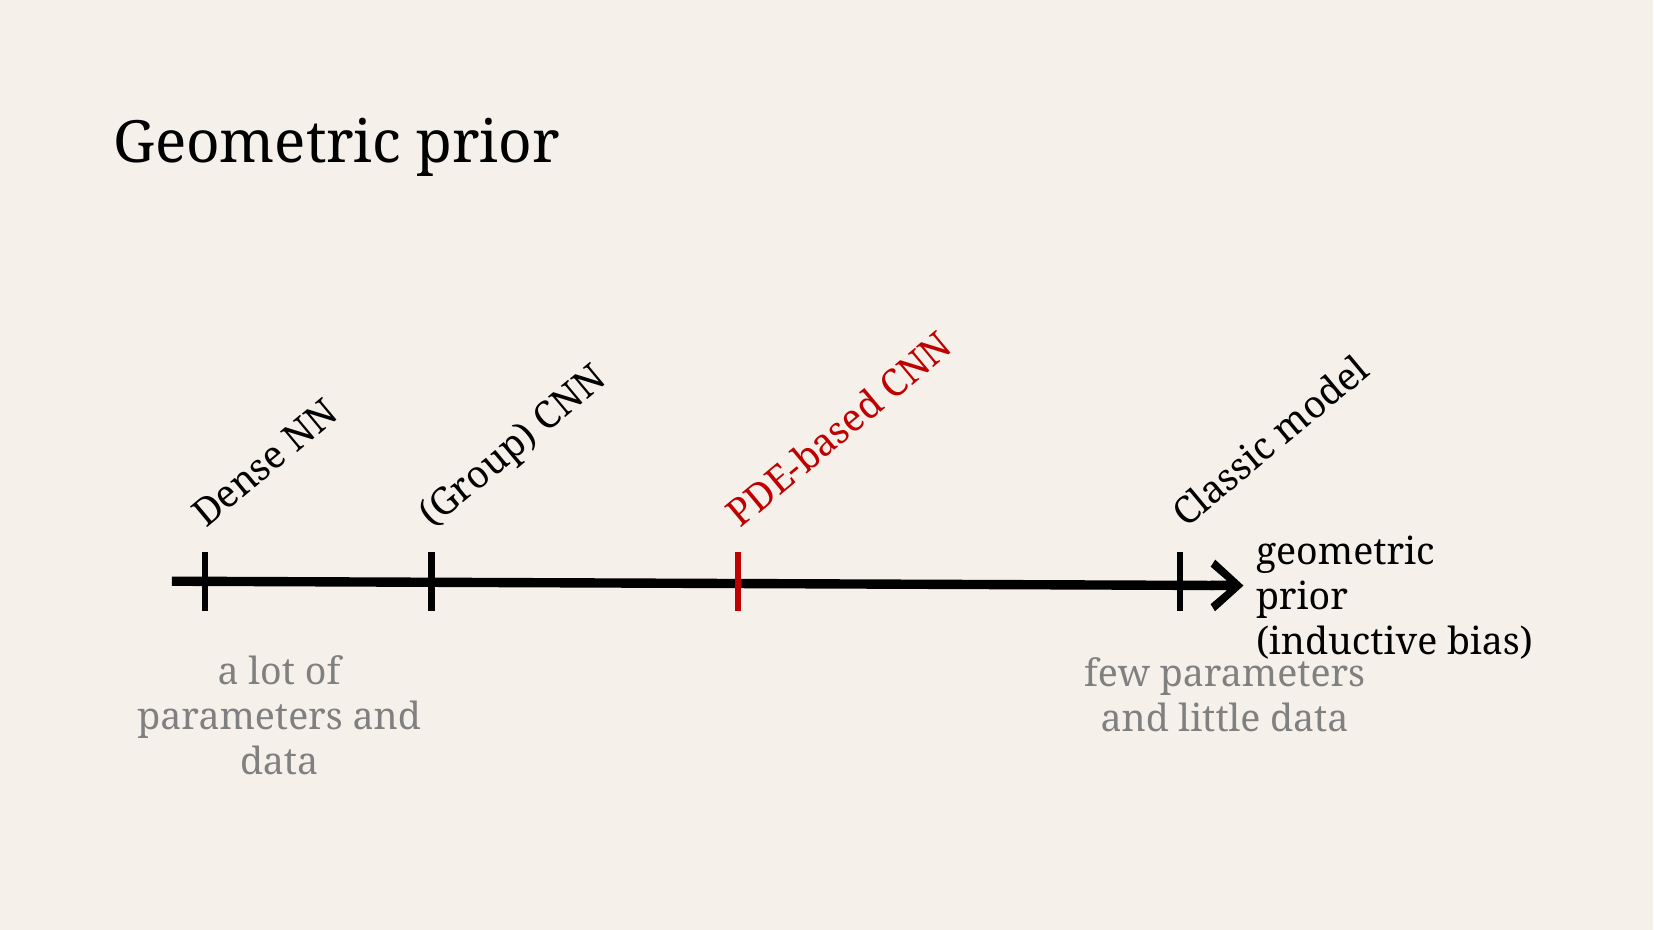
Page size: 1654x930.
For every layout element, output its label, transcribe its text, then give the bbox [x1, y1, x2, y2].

text_box few parameters and little data [1059, 641, 1390, 747]
text_box Dense NN [166, 354, 384, 550]
text_box (Group) CNN [392, 321, 650, 550]
text_box a lot of parameters and data [102, 639, 456, 790]
title Geometric prior [113, 49, 1540, 230]
text_box PDE-based CNN [700, 303, 979, 550]
text_box geometric prior (inductive bias) [1241, 520, 1551, 715]
text_box Classic model [1146, 326, 1398, 550]
